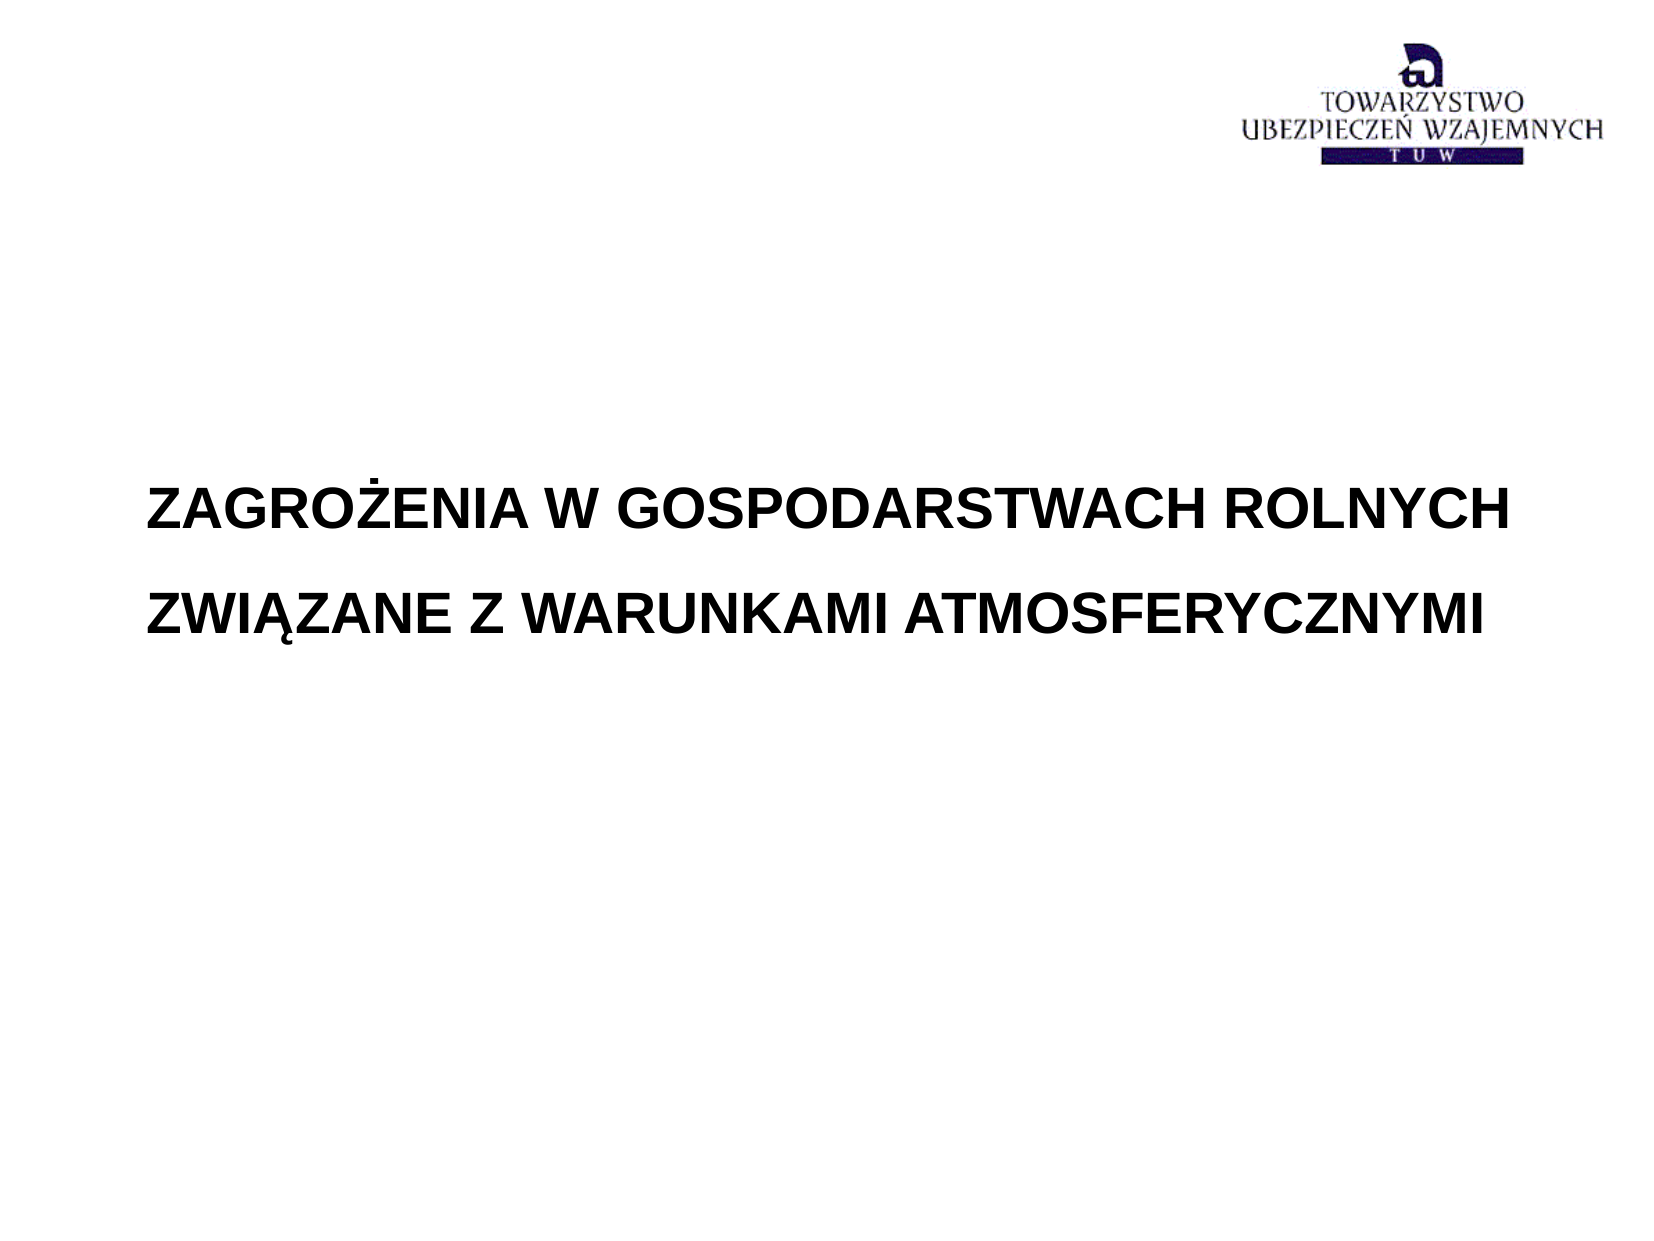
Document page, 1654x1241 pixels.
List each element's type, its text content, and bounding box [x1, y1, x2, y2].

picture [1240, 41, 1605, 169]
text_box ZAGROŻENIA W GOSPODARSTWACH ROLNYCH ZWIĄZANE Z WARUNKAMI ATMOSFERYCZNYMI [131, 247, 1642, 654]
